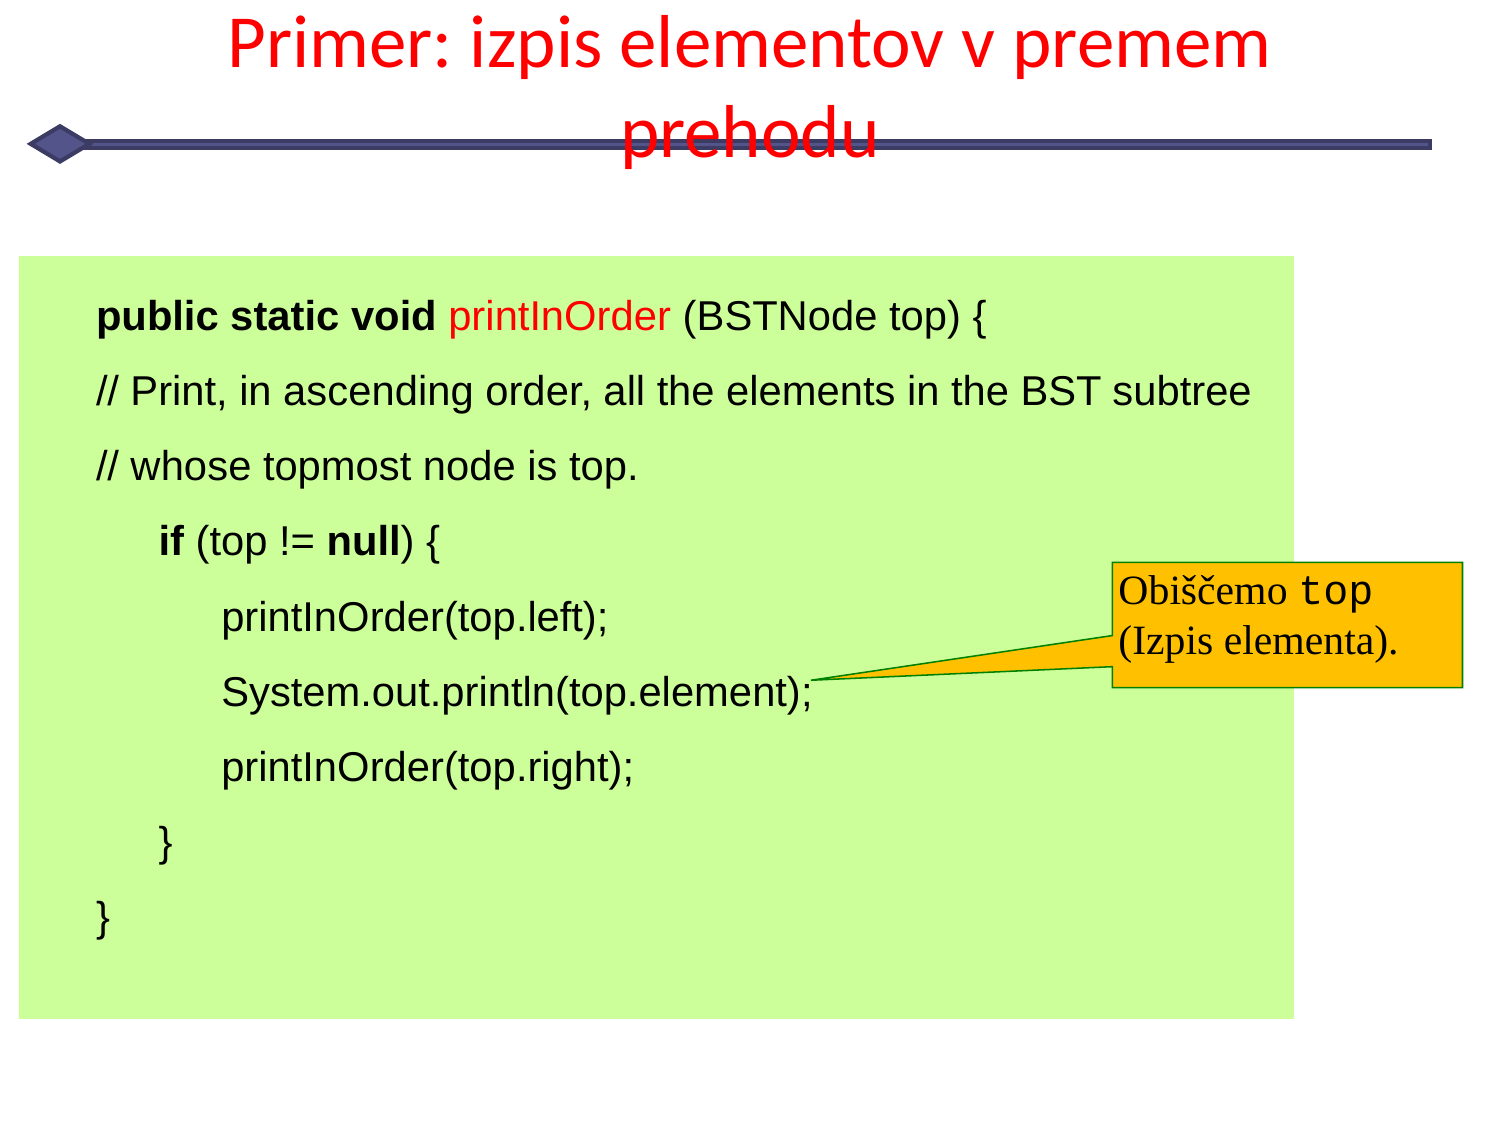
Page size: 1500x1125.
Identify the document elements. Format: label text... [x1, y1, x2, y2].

title Primer: izpis elementov v premem prehodu [75, 0, 1426, 180]
list public static void printInOrder (BSTNode top) { // Print, in ascending order, all the elements in the BST subtree // whose topmost node is top. if (top != null) { printInOrder(top.left); System.out.println(top.element); printInOrder(top.right); } } [18, 256, 1294, 1019]
text_box Obiščemo top (Izpis elementa). [810, 562, 1463, 688]
